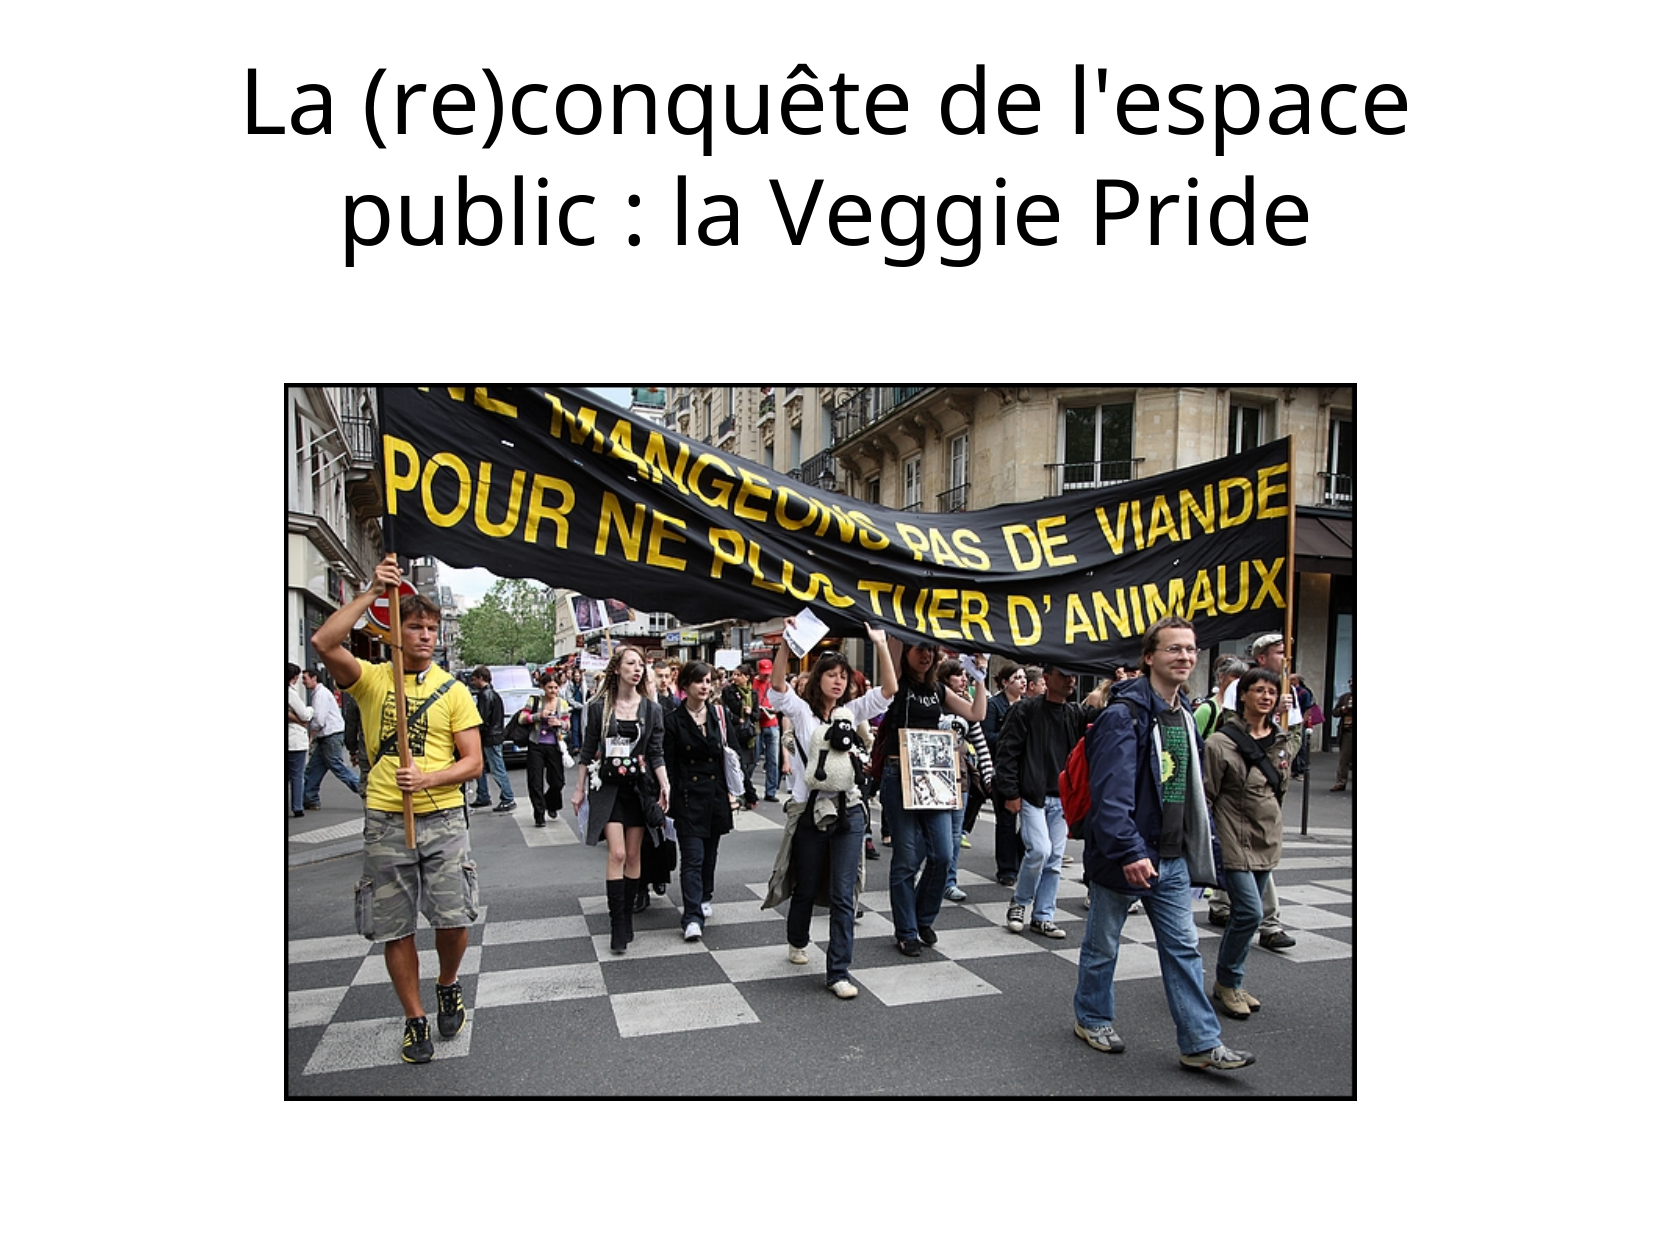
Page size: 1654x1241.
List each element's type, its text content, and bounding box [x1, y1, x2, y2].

picture [284, 383, 1357, 1101]
title La (re)conquête de l'espace public : la Veggie Pride [82, 41, 1571, 265]
